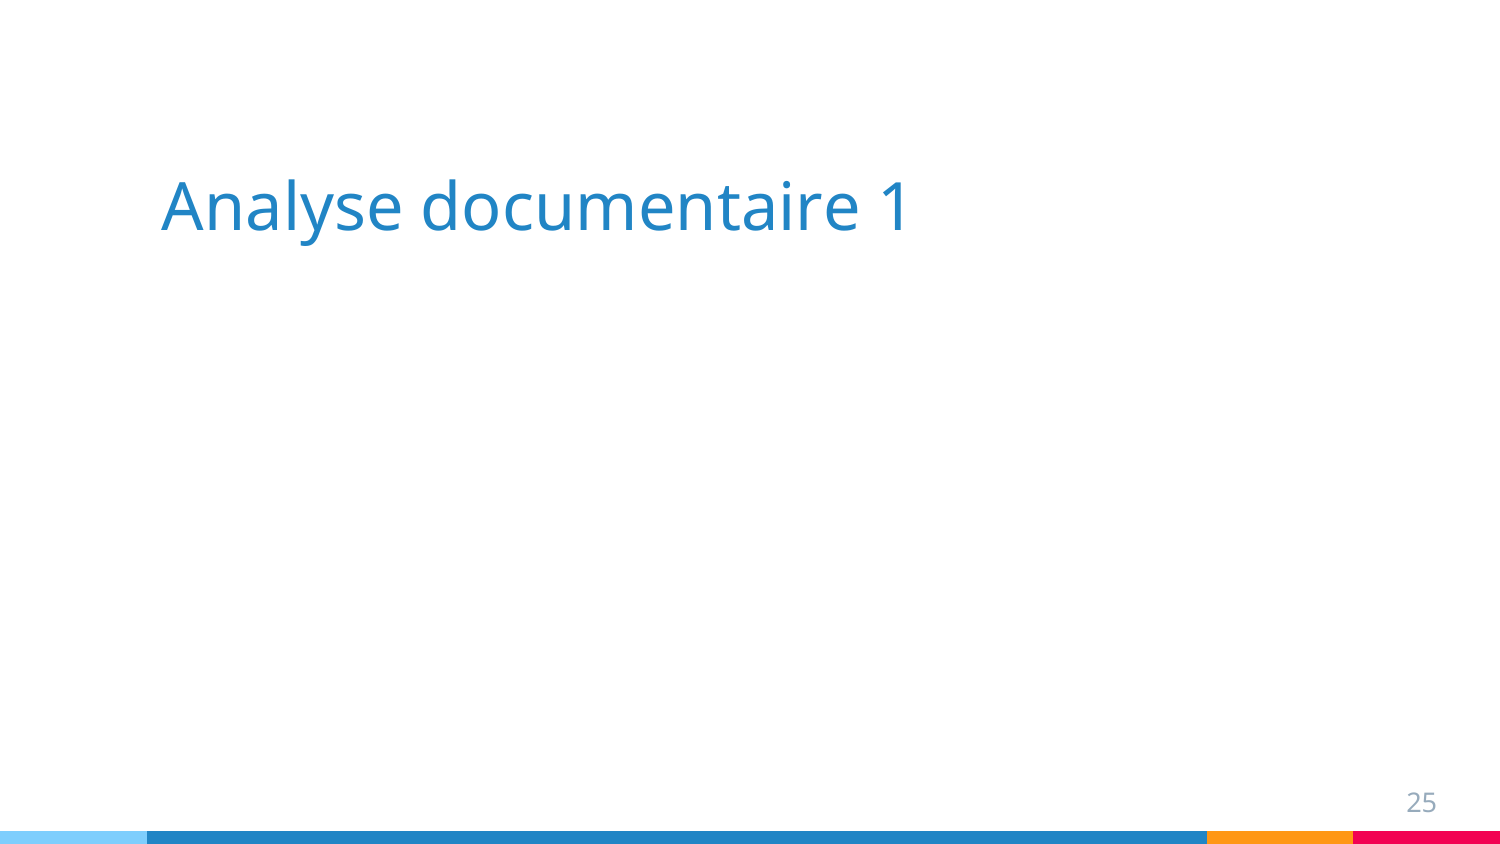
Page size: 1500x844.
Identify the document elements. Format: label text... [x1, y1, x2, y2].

text_box 25 [1391, 770, 1482, 822]
title Analyse documentaire 1 [146, 118, 1207, 259]
